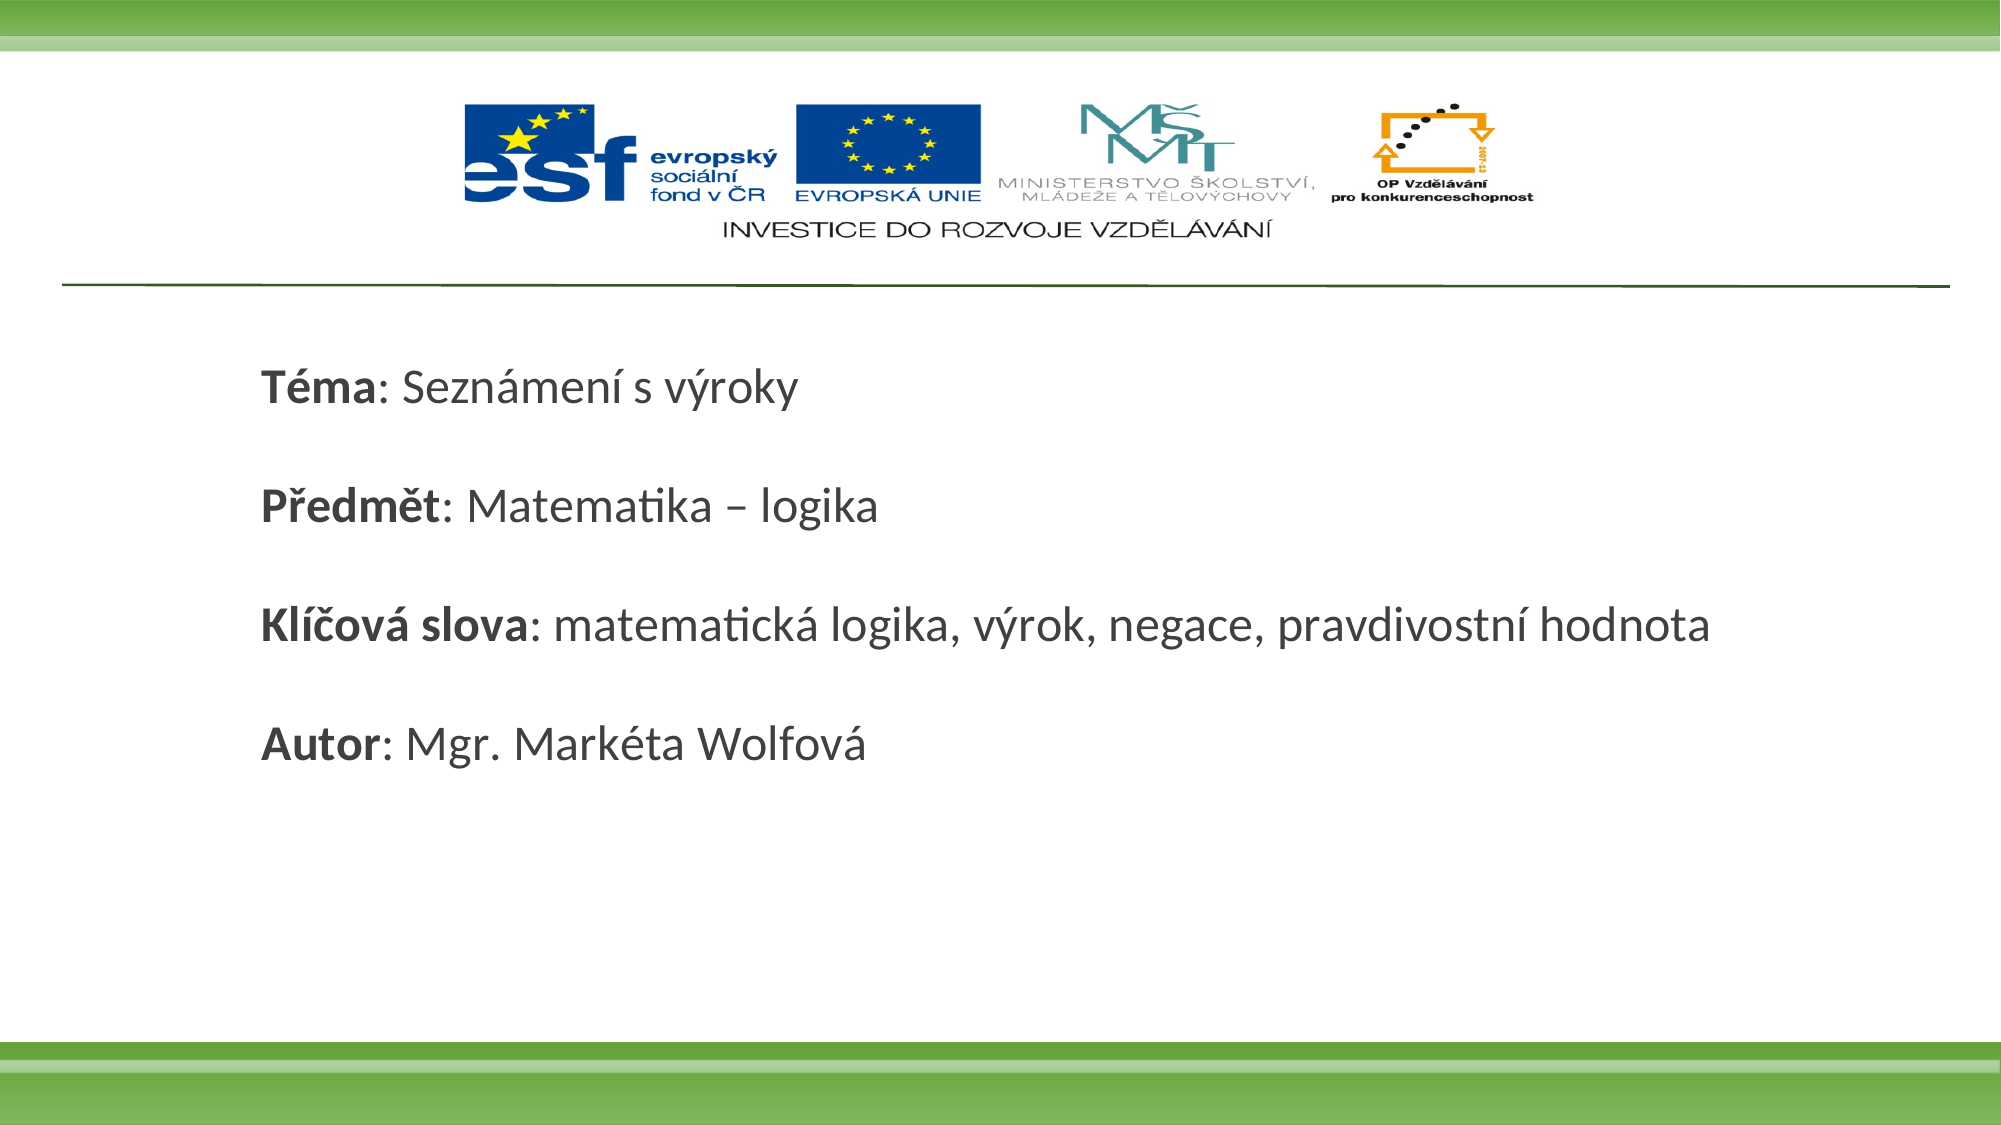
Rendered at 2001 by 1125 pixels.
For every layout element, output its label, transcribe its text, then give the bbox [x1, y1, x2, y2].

text_box Téma: Seznámení s výroky Předmět: Matematika – logika Klíčová slova: matematická logika, výrok, negace, pravdivostní hodnota Autor: Mgr. Markéta Wolfová [261, 315, 1751, 766]
picture [407, 73, 1606, 262]
picture [0, 34, 2001, 53]
picture [0, 1058, 2001, 1075]
